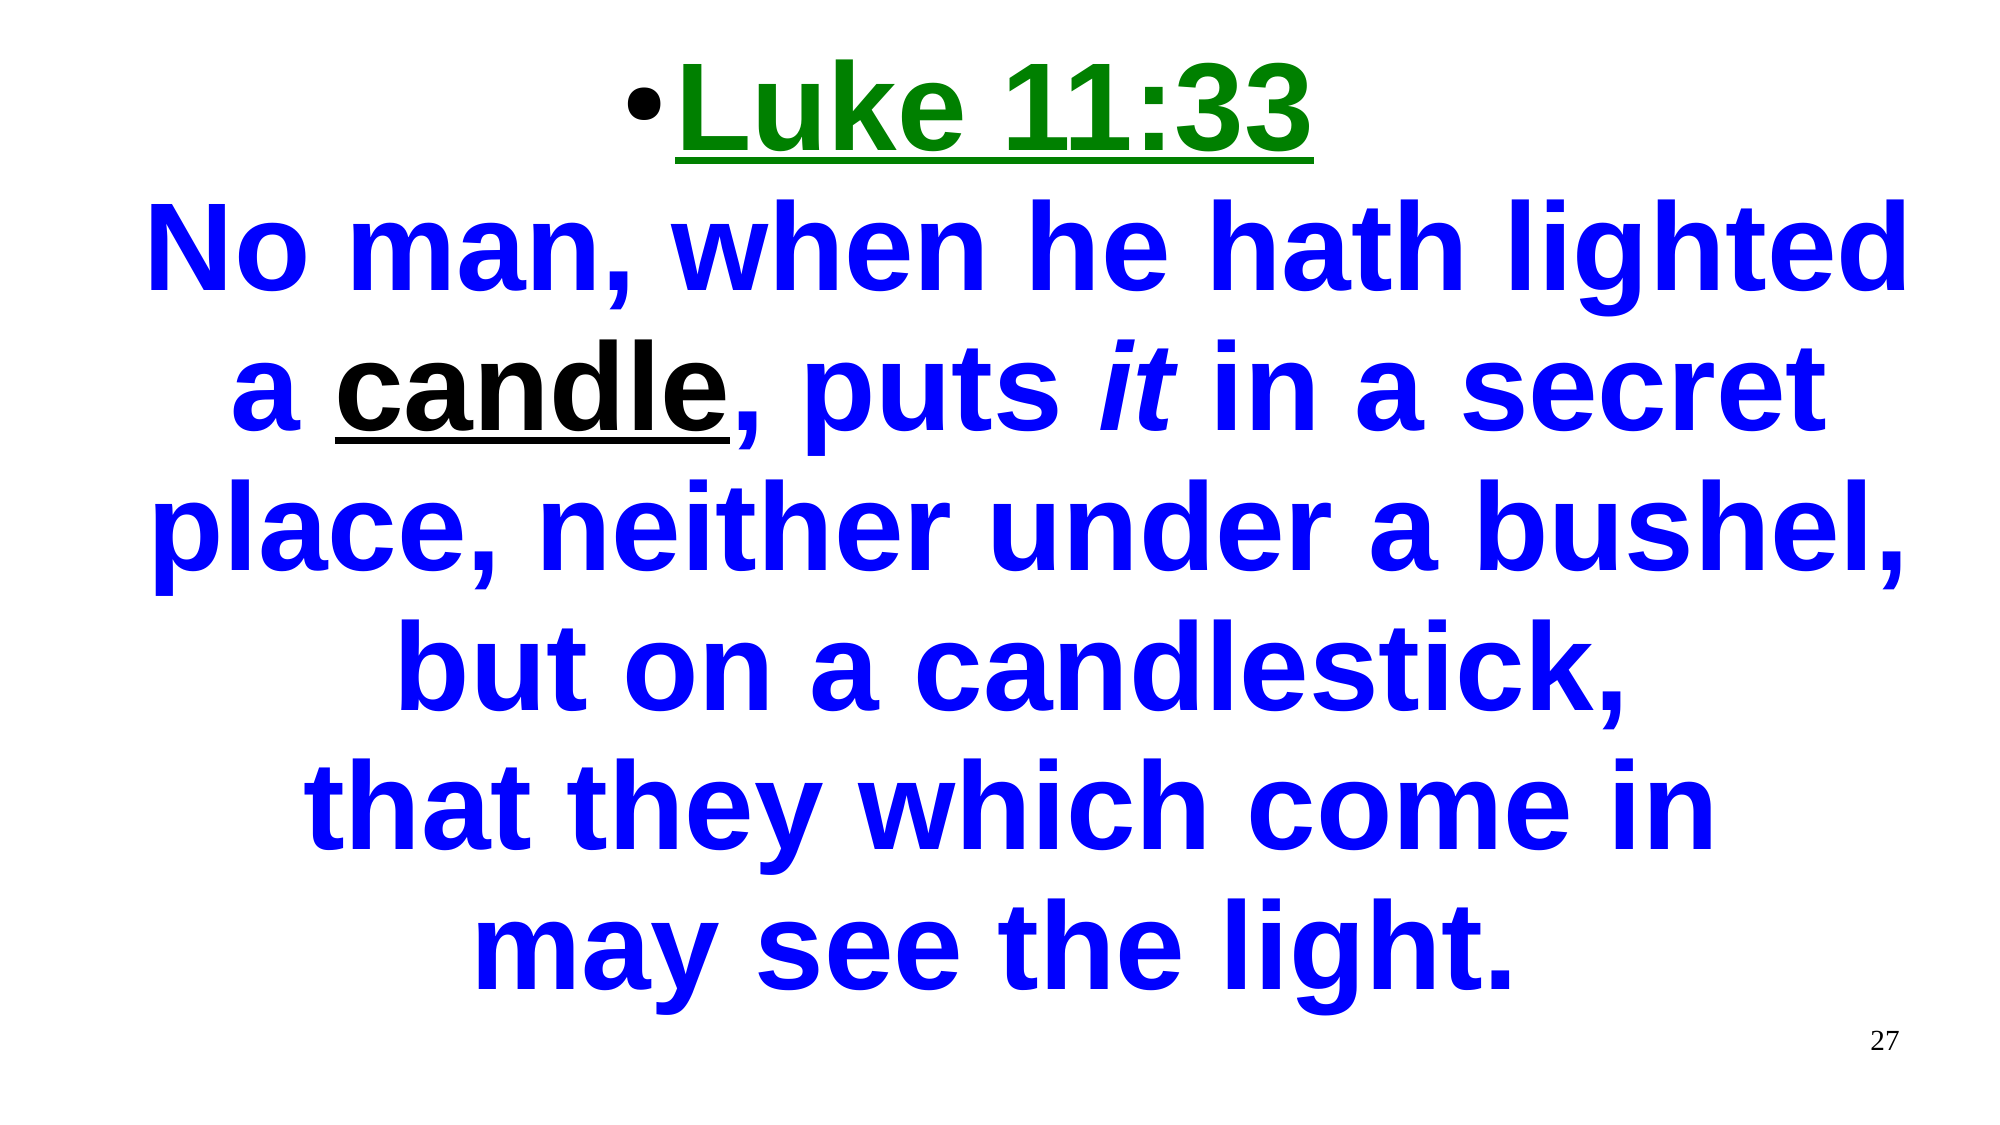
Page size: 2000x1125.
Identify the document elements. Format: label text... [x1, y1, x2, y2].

list Luke 11:33 No man, when he hath lighted a candle, puts it in a secret place, neither under a bushel, but on a candlestick, that they which come in may see the light. [37, 37, 1951, 1088]
